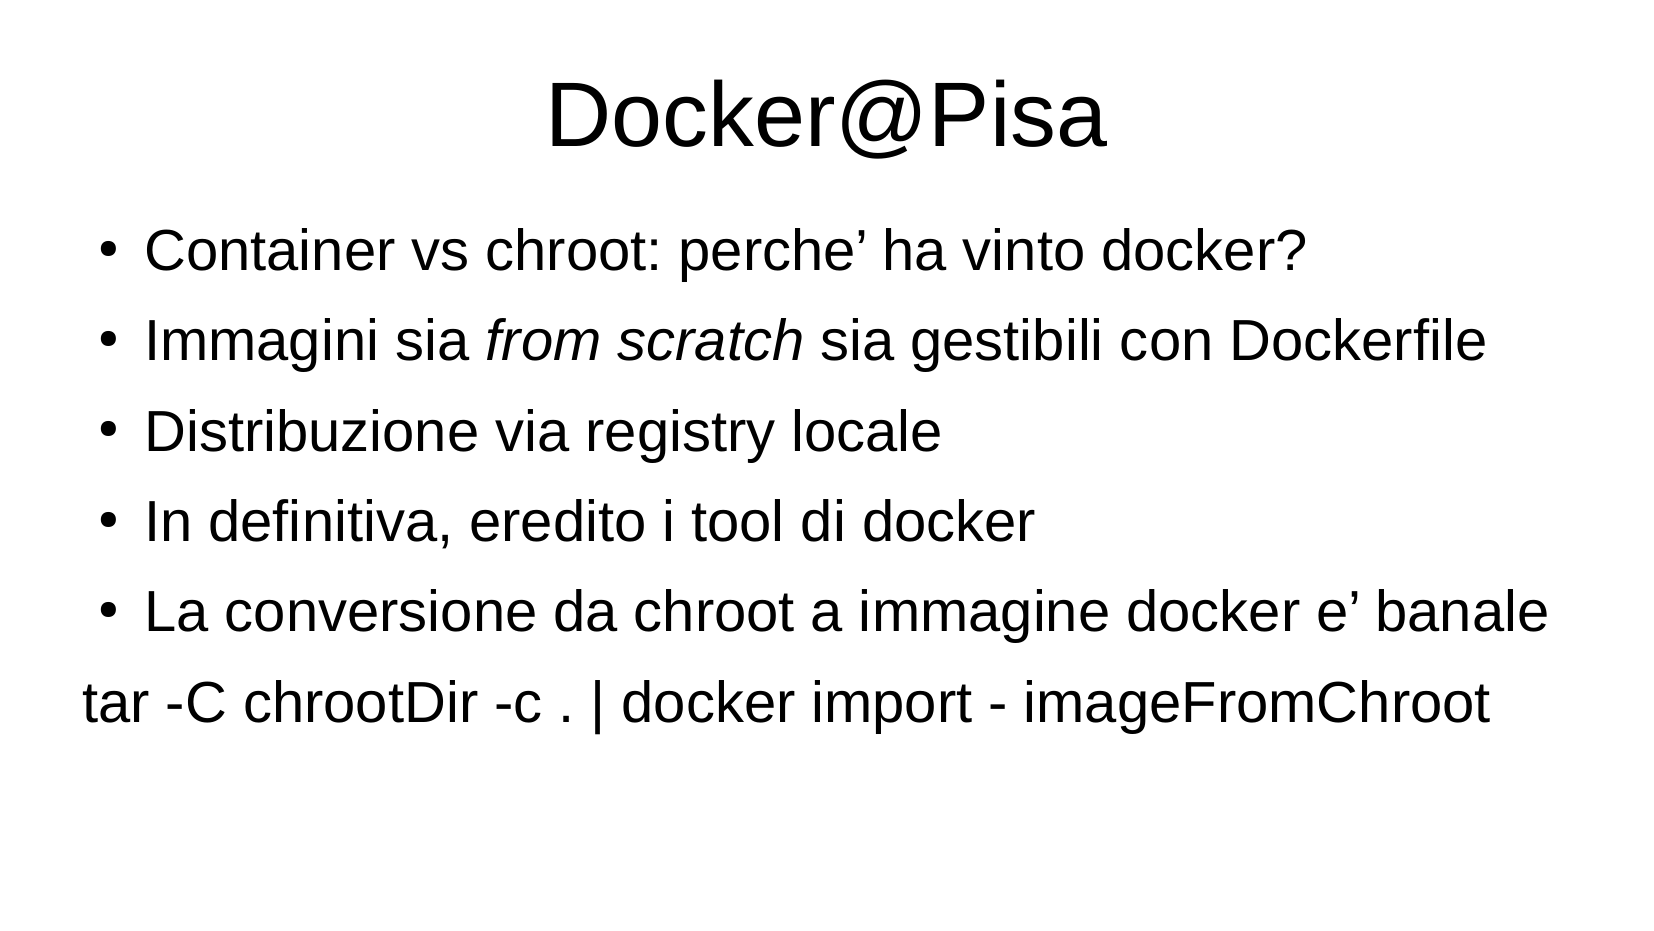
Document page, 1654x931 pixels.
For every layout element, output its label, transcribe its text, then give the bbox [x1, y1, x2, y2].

list Container vs chroot: perche’ ha vinto docker? Immagini sia from scratch sia gestibili con Dockerfile Distribuzione via registry locale In definitiva, eredito i tool di docker La conversione da chroot a immagine docker e’ banale tar -C chrootDir -c . | docker import - imageFromChroot [82, 217, 1571, 758]
title Docker@Pisa [82, 37, 1571, 193]
